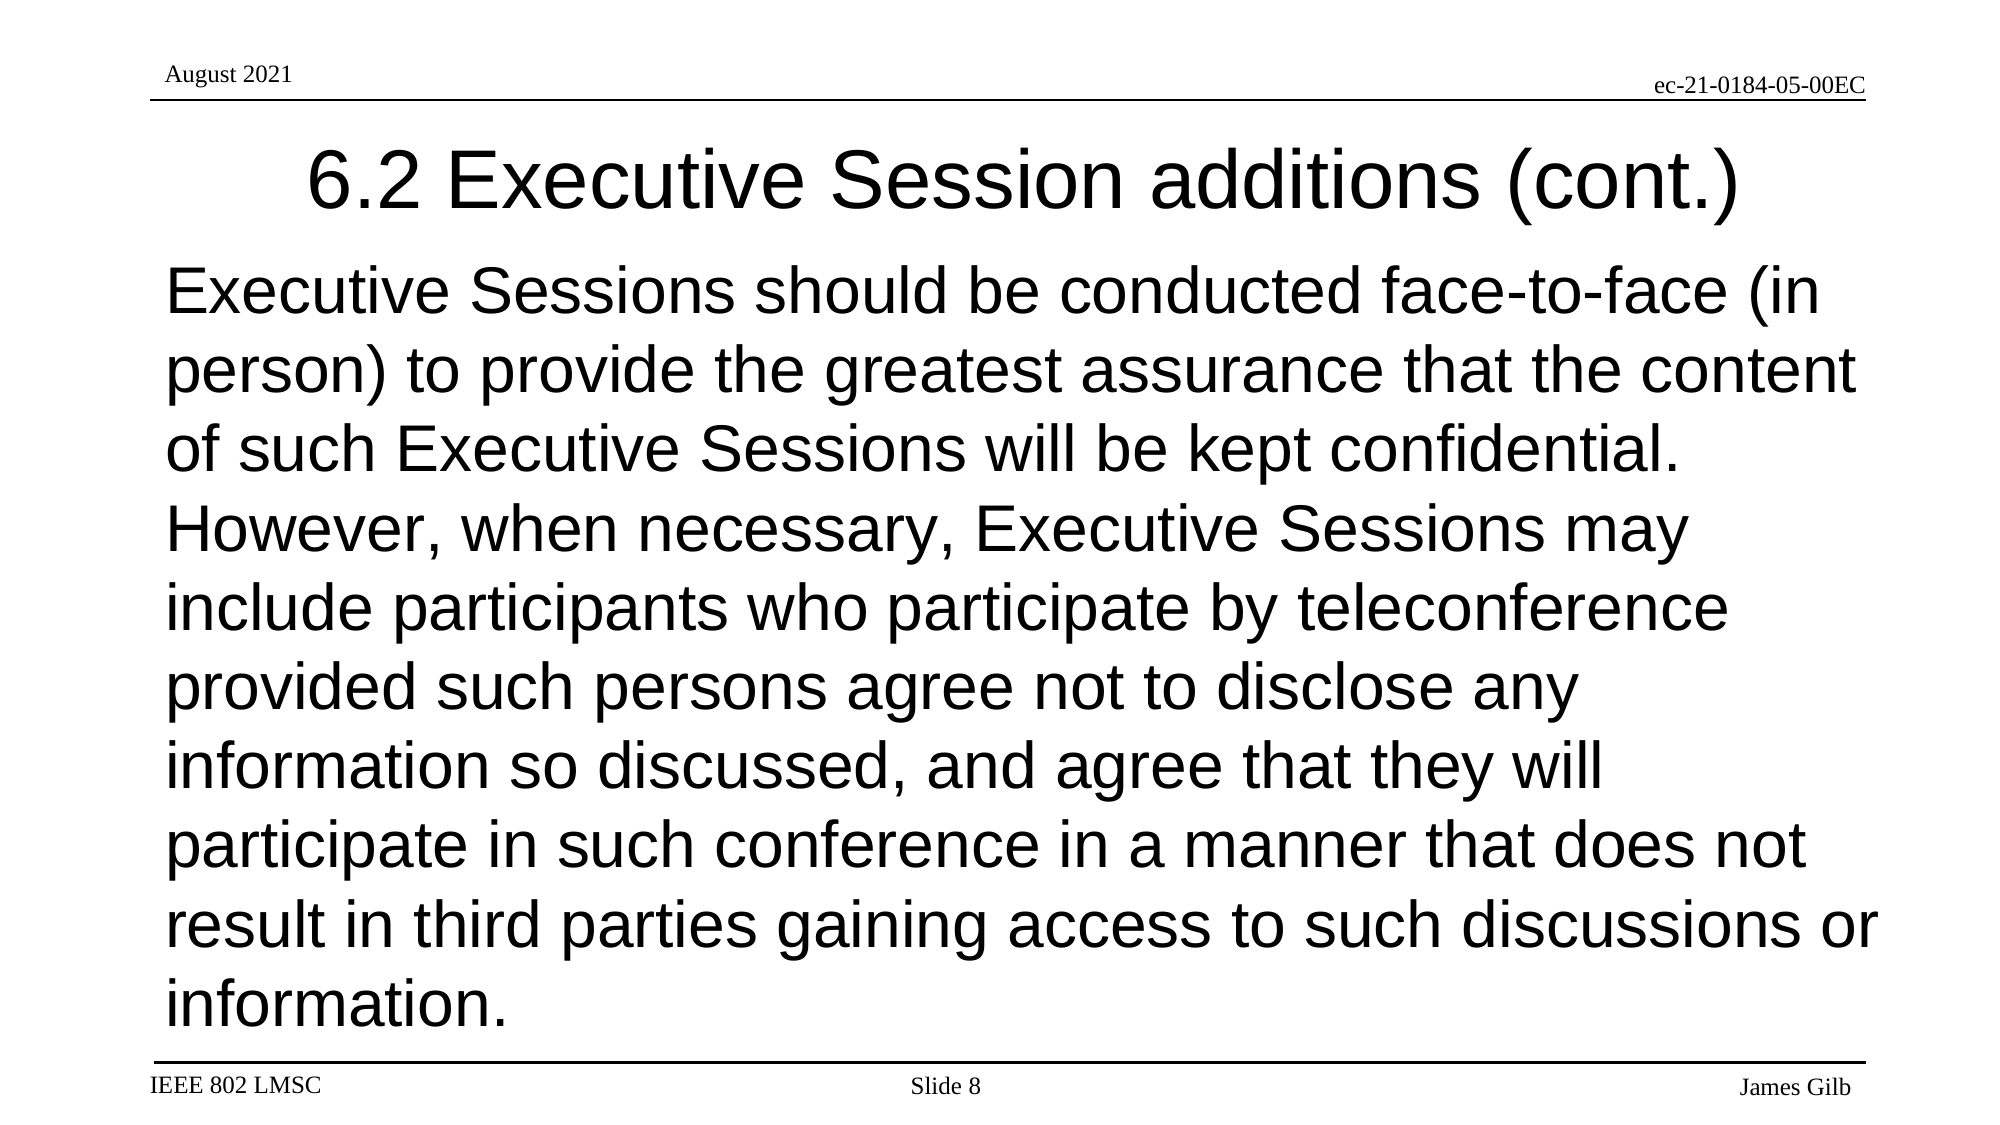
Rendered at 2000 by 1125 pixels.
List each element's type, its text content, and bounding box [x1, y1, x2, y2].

title 6.2 Executive Session additions (cont.) [149, 112, 1900, 238]
list Executive Sessions should be conducted face-to-face (in person) to provide the greatest assurance that the content of such Executive Sessions will be kept confidential. However, when necessary, Executive Sessions may include participants who participate by teleconference provided such persons agree not to disclose any information so discussed, and agree that they will participate in such conference in a manner that does not result in third parties gaining access to such discussions or information. [149, 239, 1900, 1051]
